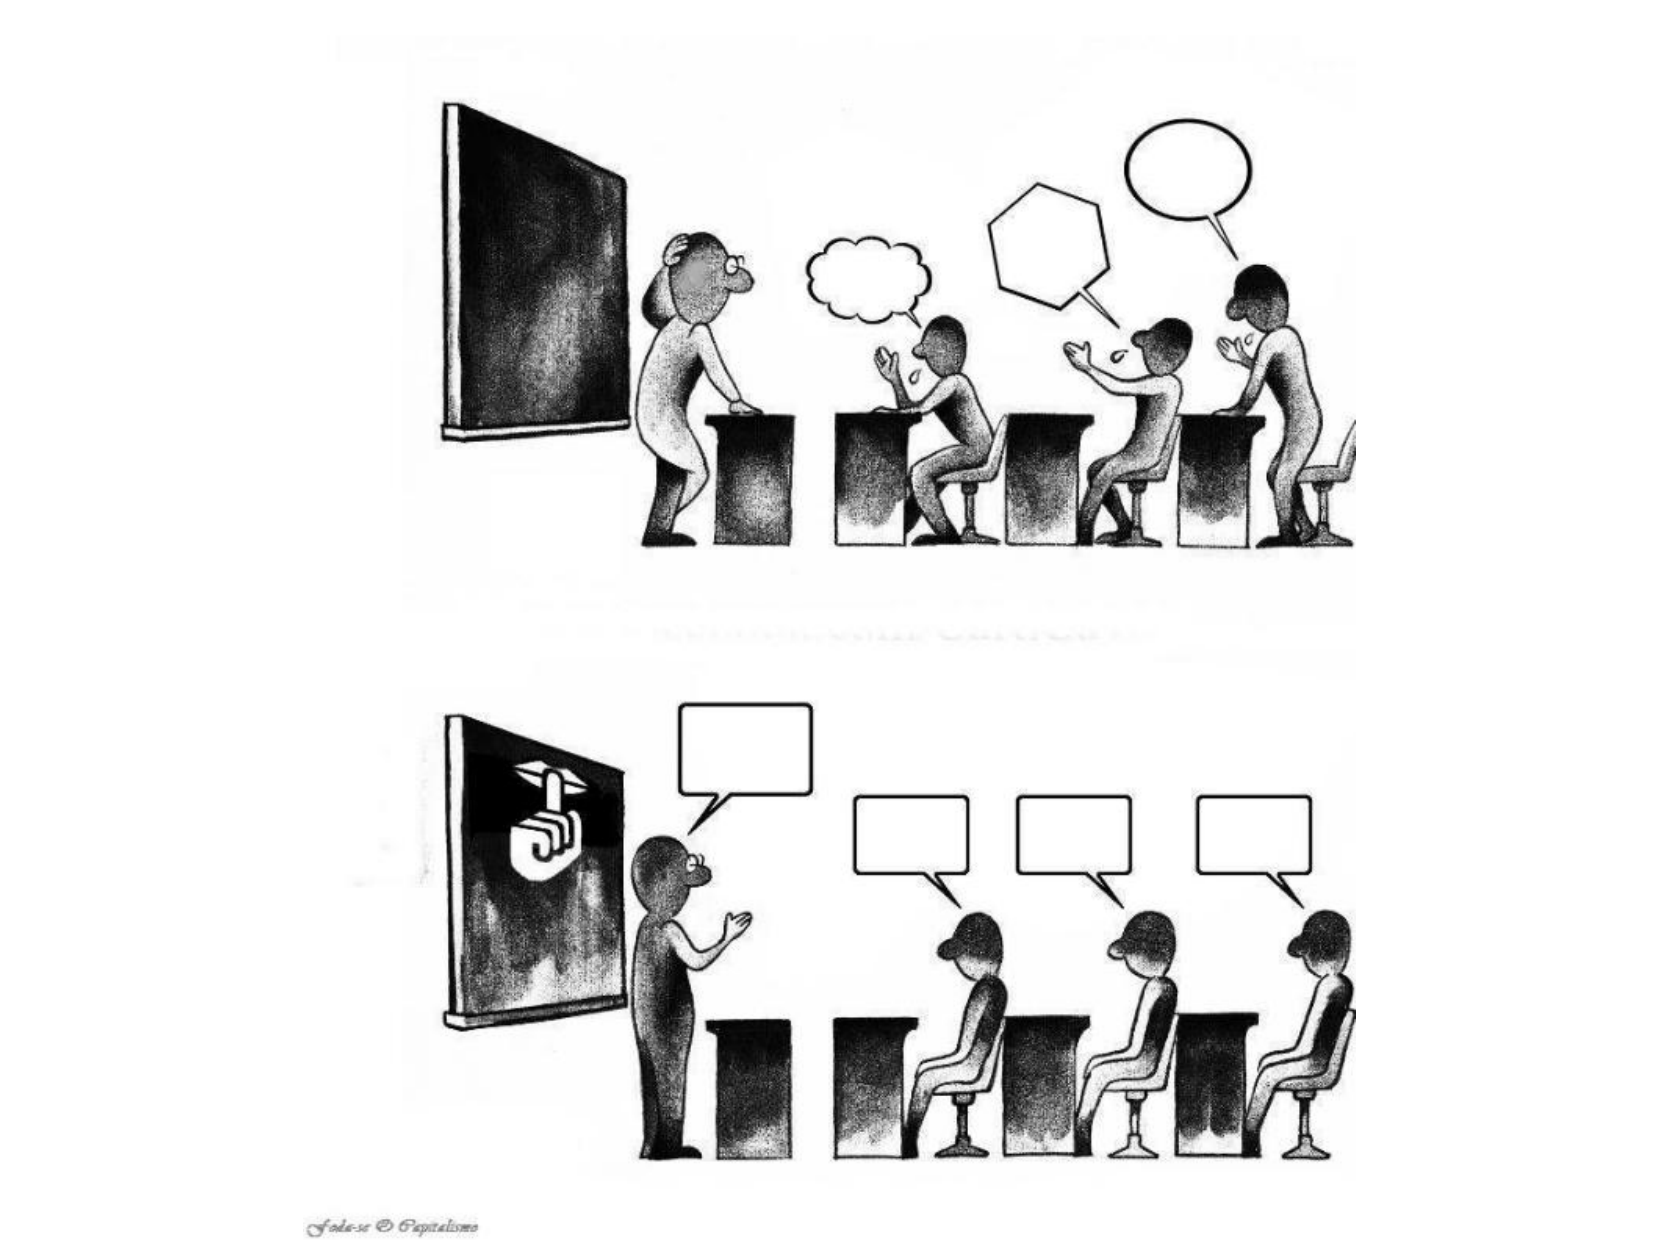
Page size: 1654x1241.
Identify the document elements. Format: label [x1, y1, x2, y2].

picture [303, 0, 1356, 1240]
